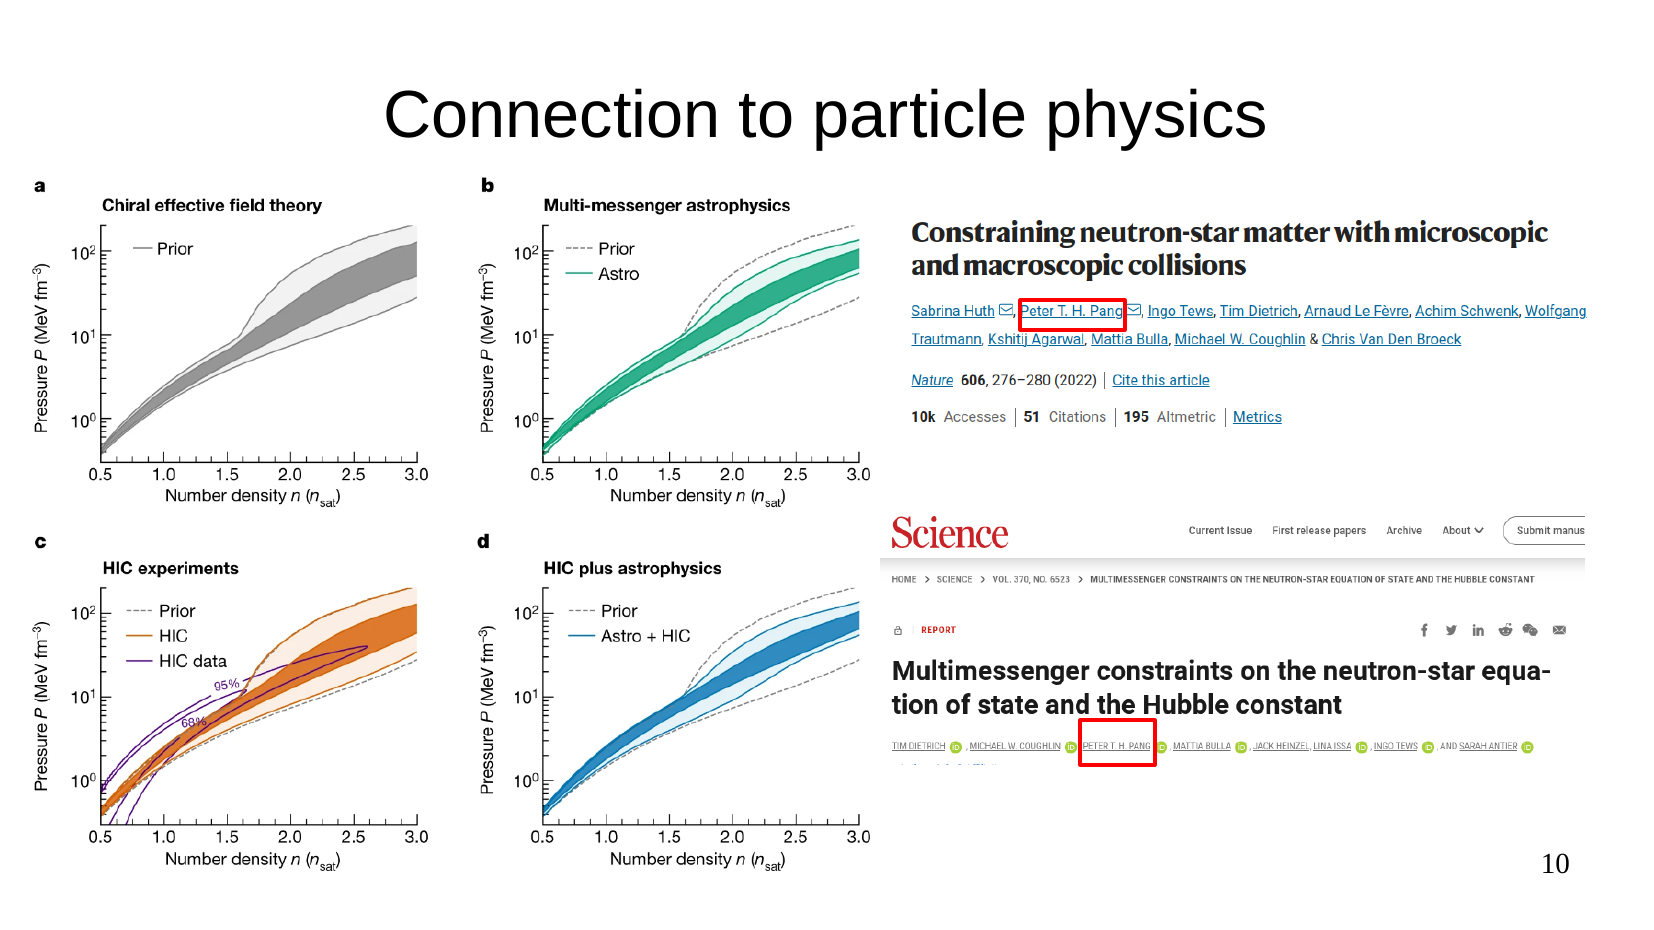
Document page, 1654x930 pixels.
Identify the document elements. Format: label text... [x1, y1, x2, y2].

title Connection to particle physics [82, 37, 1571, 193]
picture [893, 209, 1591, 447]
picture [1082, 722, 1153, 763]
picture [15, 164, 1585, 874]
